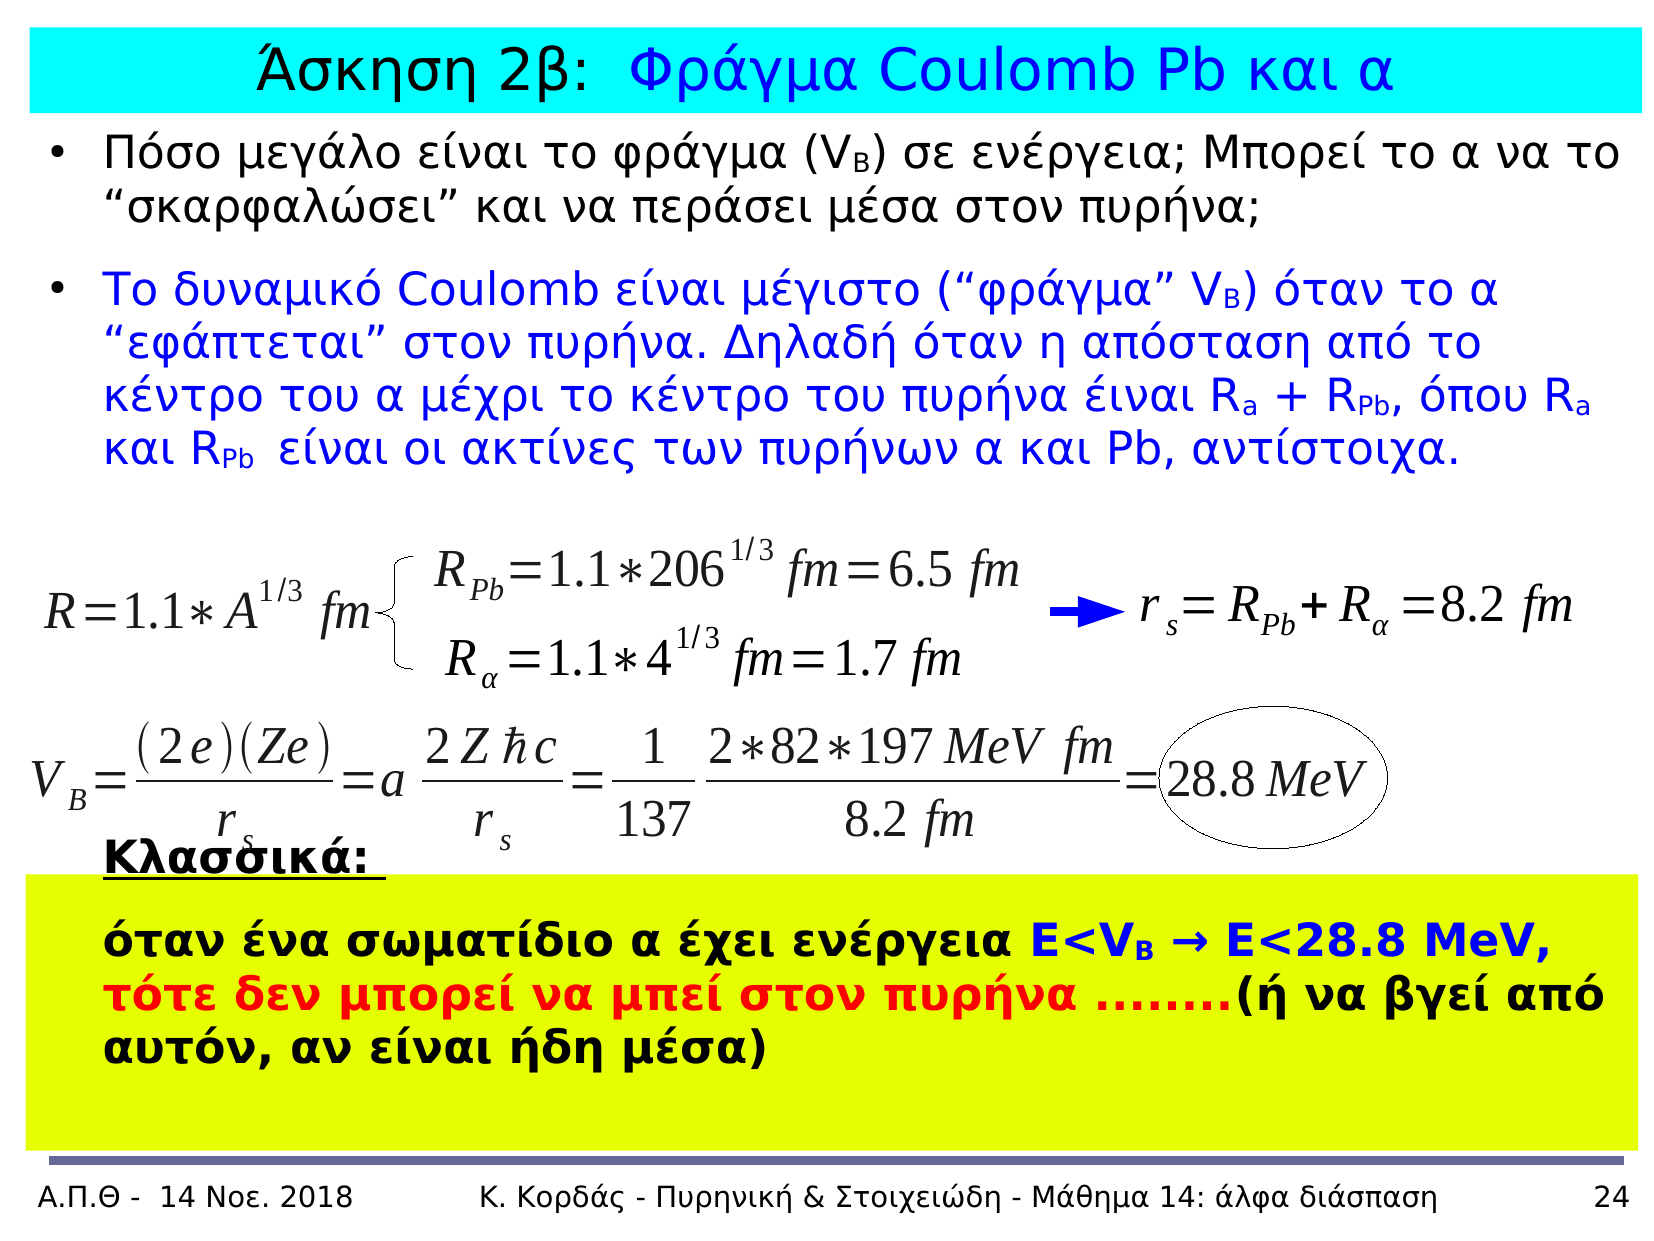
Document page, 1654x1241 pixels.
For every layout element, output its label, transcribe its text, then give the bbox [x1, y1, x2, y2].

title Άσκηση 2β: Φράγμα Coulomb Pb και α [29, 27, 1643, 114]
chart [16, 712, 1374, 860]
text_box [25, 874, 31, 1151]
chart [417, 529, 1033, 610]
list Πόσο μεγάλο είναι το φράγμα (VB) σε ενέργεια; Μπορεί το α να το “σκαρφαλώσει” και να περάσει μέσα στον πυρήνα; Το δυναμικό Coulomb είναι μέγιστο (“φράγμα” VB) όταν το α “εφάπτεται” στον πυρήνα. Δηλαδή όταν η απόσταση από το κέντρο του α μέχρι το κέντρο του πυρήνα έιναι Ra + RPb, όπου Ra και RPb είναι οι ακτίνες των πυρήνων α και Pb, αντίστοιχα. Κλασσικά: όταν ένα σωματίδιο α έχει ενέργεια E<VB → E<28.8 MeV, τότε δεν μπορεί να μπεί στον πυρήνα ........(ή να βγεί από αυτόν, αν είναι ήδη μέσα) [31, 126, 1645, 1151]
chart [429, 618, 979, 699]
chart [1126, 571, 1590, 645]
chart [28, 571, 384, 644]
